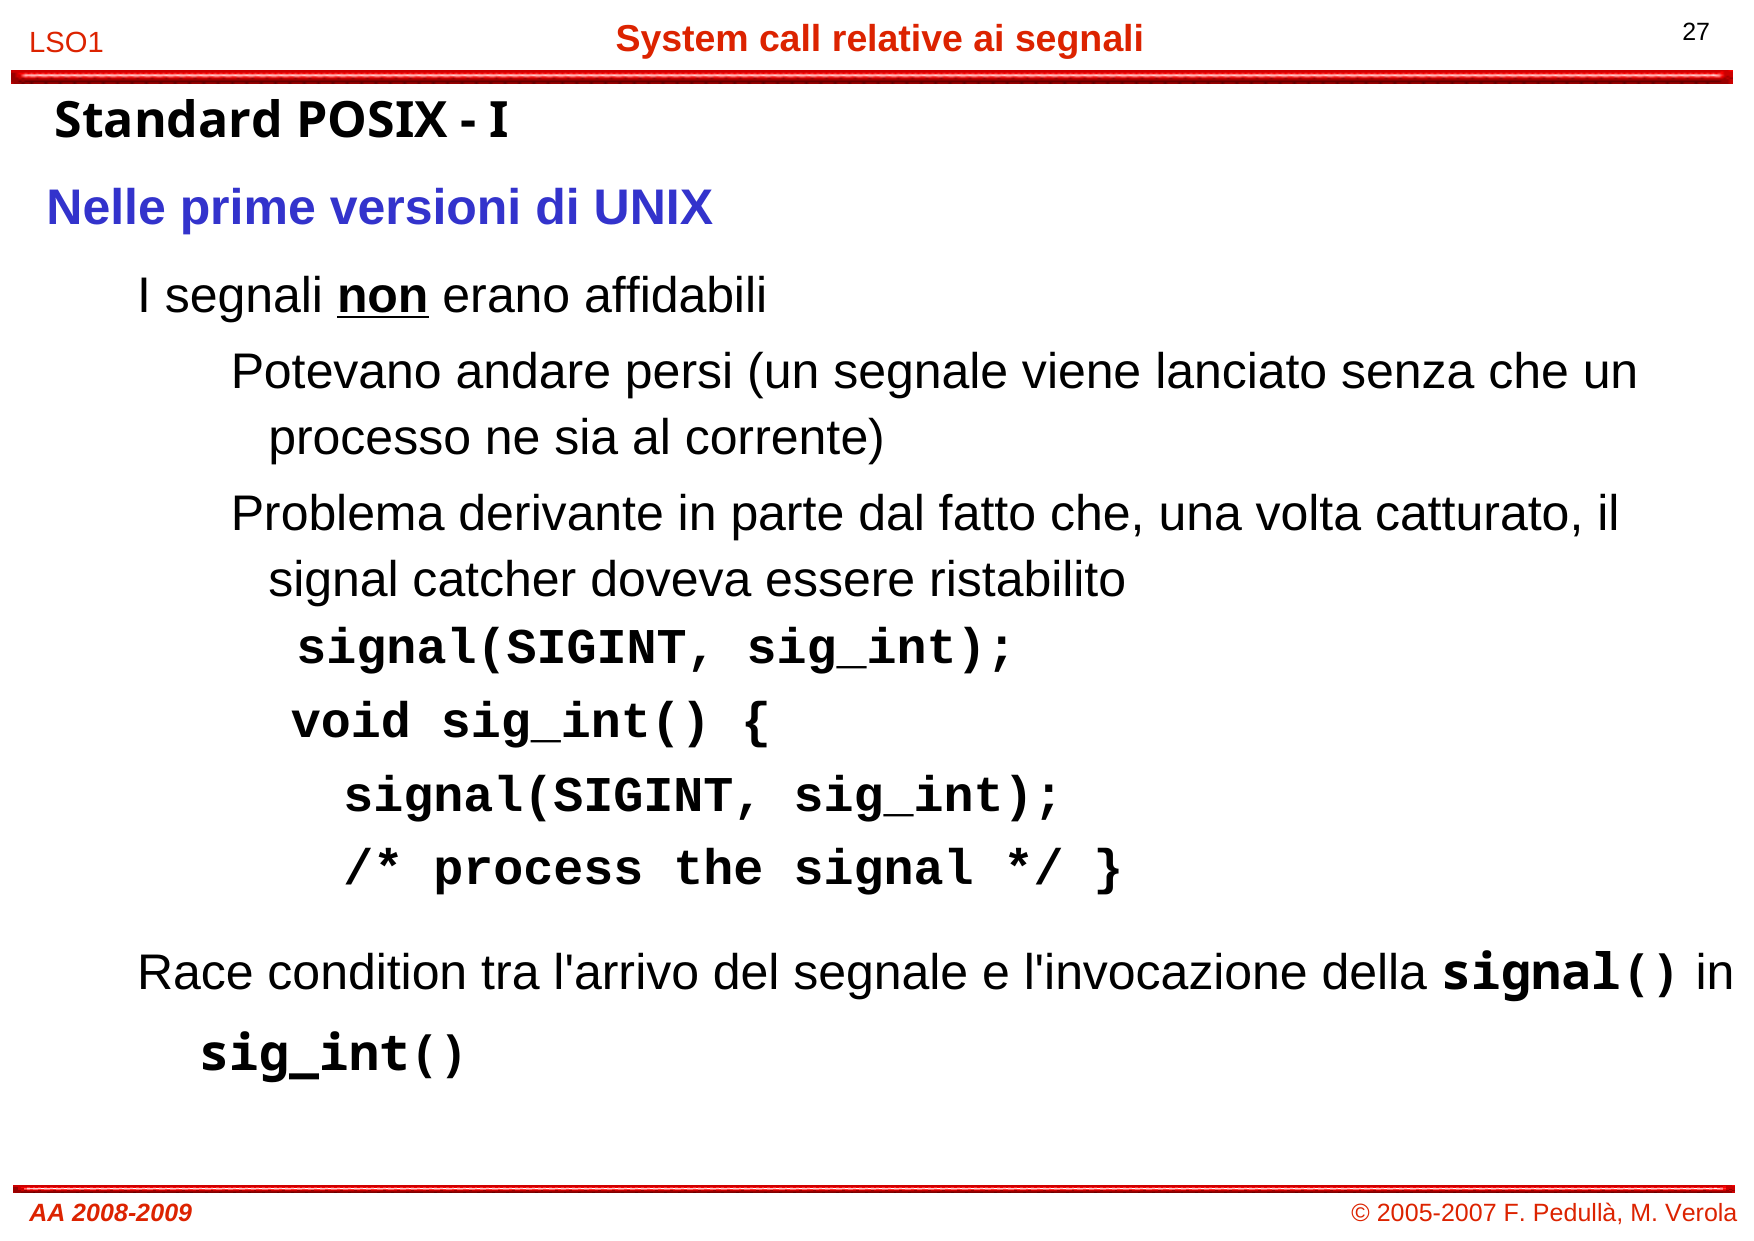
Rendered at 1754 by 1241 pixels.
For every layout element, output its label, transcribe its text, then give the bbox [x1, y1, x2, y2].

list Nelle prime versioni di UNIX I segnali non erano affidabili Potevano andare persi (un segnale viene lanciato senza che un processo ne sia al corrente) Problema derivante in parte dal fatto che, una volta catturato, il signal catcher doveva essere ristabilito signal(SIGINT, sig_int); void sig_int() { signal(SIGINT, sig_int); /* process the signal */ } Race condition tra l'arrivo del segnale e l'invocazione della signal() in sig_int() [28, 171, 1754, 1241]
title Standard POSIX - I [40, 72, 1714, 168]
picture [13, 1185, 28, 1193]
picture [11, 70, 1733, 84]
